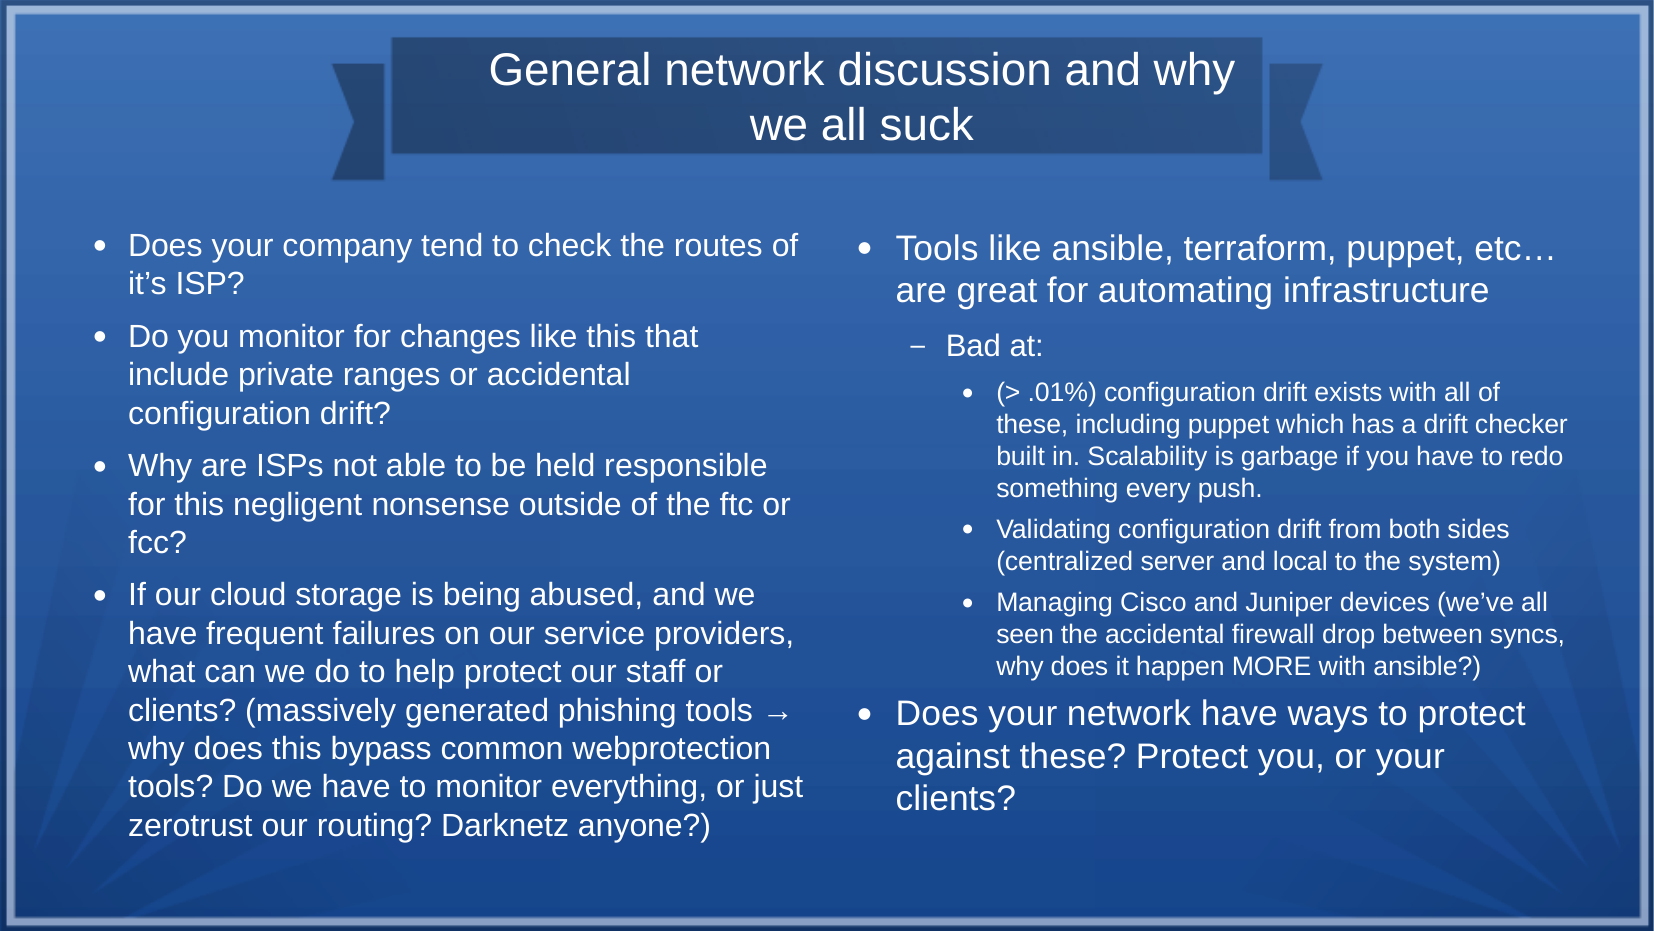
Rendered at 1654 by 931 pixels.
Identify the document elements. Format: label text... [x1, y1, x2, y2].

list Does your company tend to check the routes of it’s ISP? Do you monitor for changes like this that include private ranges or accidental configuration drift? Why are ISPs not able to be held responsible for this negligent nonsense outside of the ftc or fcc? If our cloud storage is being abused, and we have frequent failures on our service providers, what can we do to help protect our staff or clients? (massively generated phishing tools → why does this bypass common webprotection tools? Do we have to monitor everything, or just zerotrust our routing? Darknetz anyone?) [82, 224, 809, 848]
list Tools like ansible, terraform, puppet, etc… are great for automating infrastructure Bad at: (> .01%) configuration drift exists with all of these, including puppet which has a drift checker built in. Scalability is garbage if you have to redo something every push. Validating configuration drift from both sides (centralized server and local to the system) Managing Cisco and Juniper devices (we’ve all seen the accidental firewall drop between syncs, why does it happen MORE with ansible?) Does your network have ways to protect against these? Protect you, or your clients? [845, 224, 1572, 848]
picture [0, 0, 1654, 931]
title General network discussion and why we all suck [389, 35, 1264, 154]
